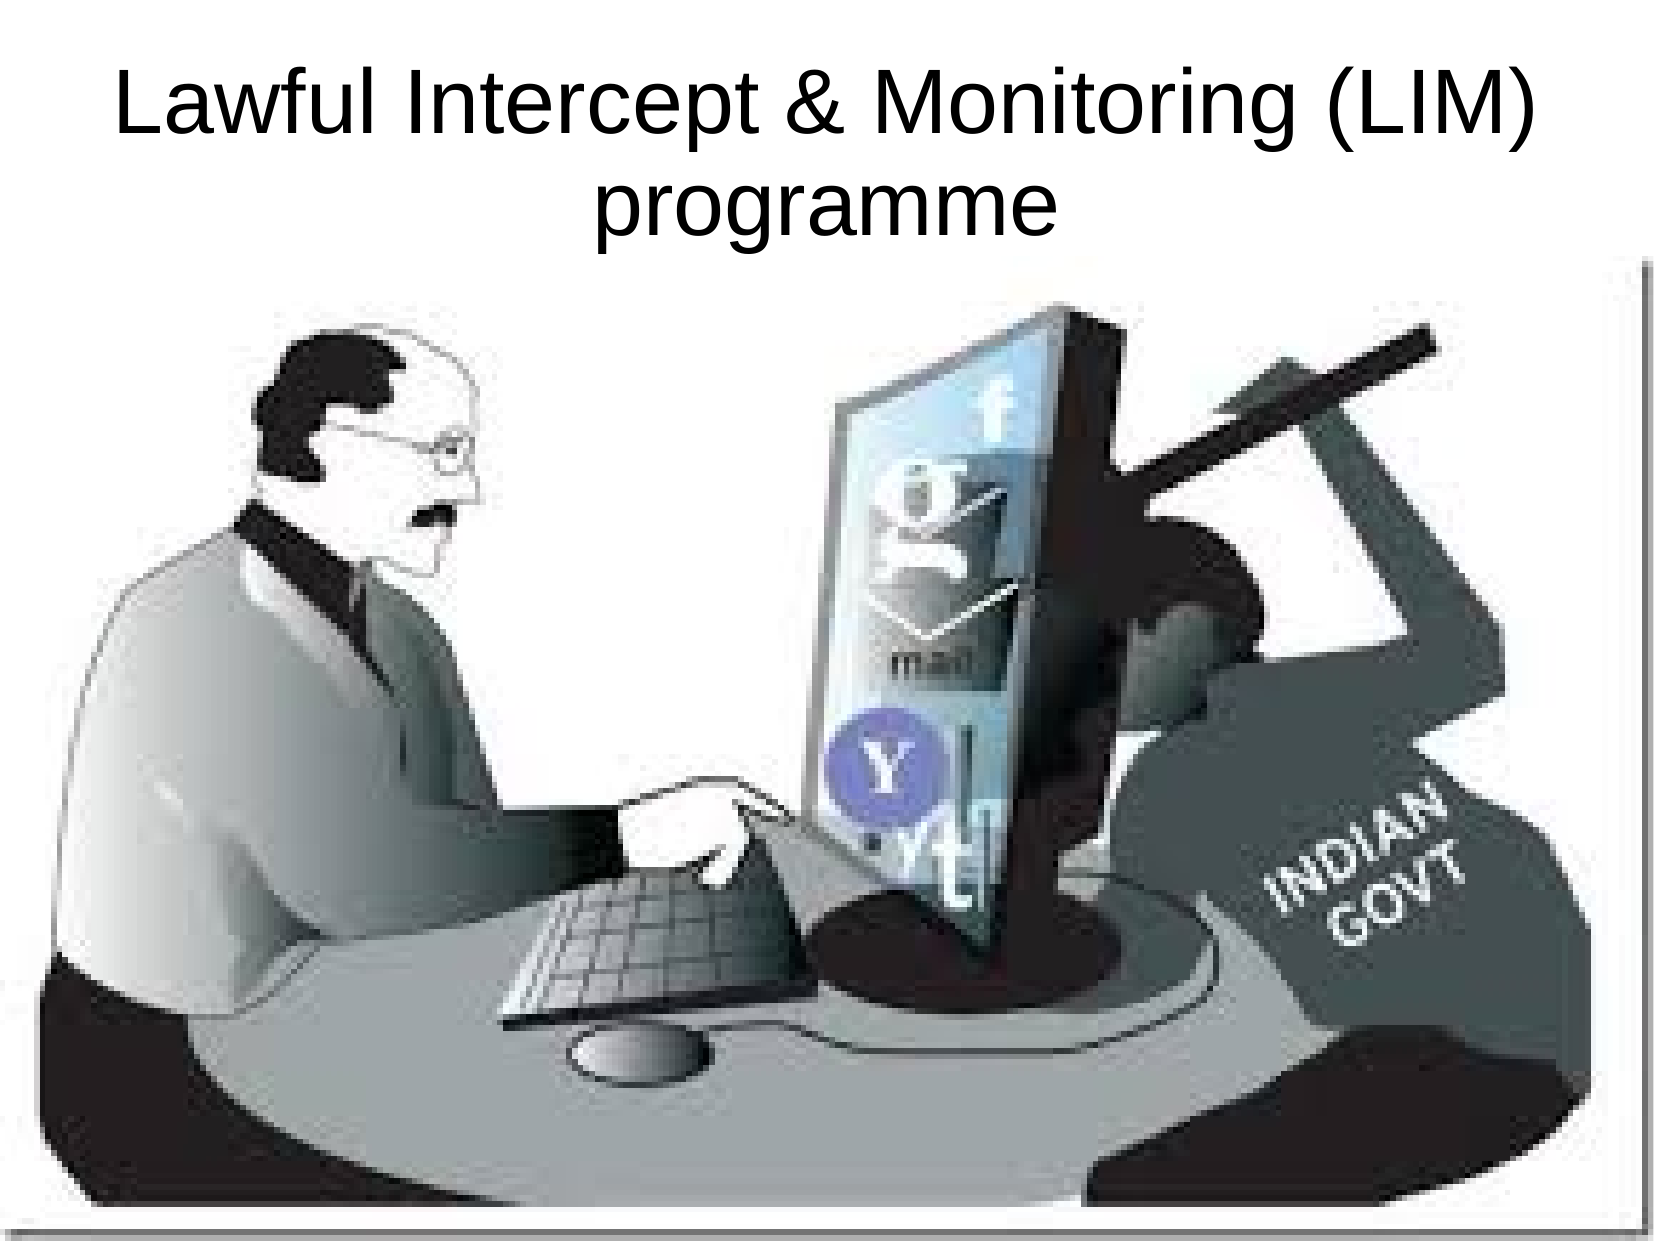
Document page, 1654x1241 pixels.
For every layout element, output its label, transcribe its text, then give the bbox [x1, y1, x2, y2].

picture [0, 256, 1654, 1241]
title Lawful Intercept & Monitoring (LIM) programme [82, 49, 1571, 256]
